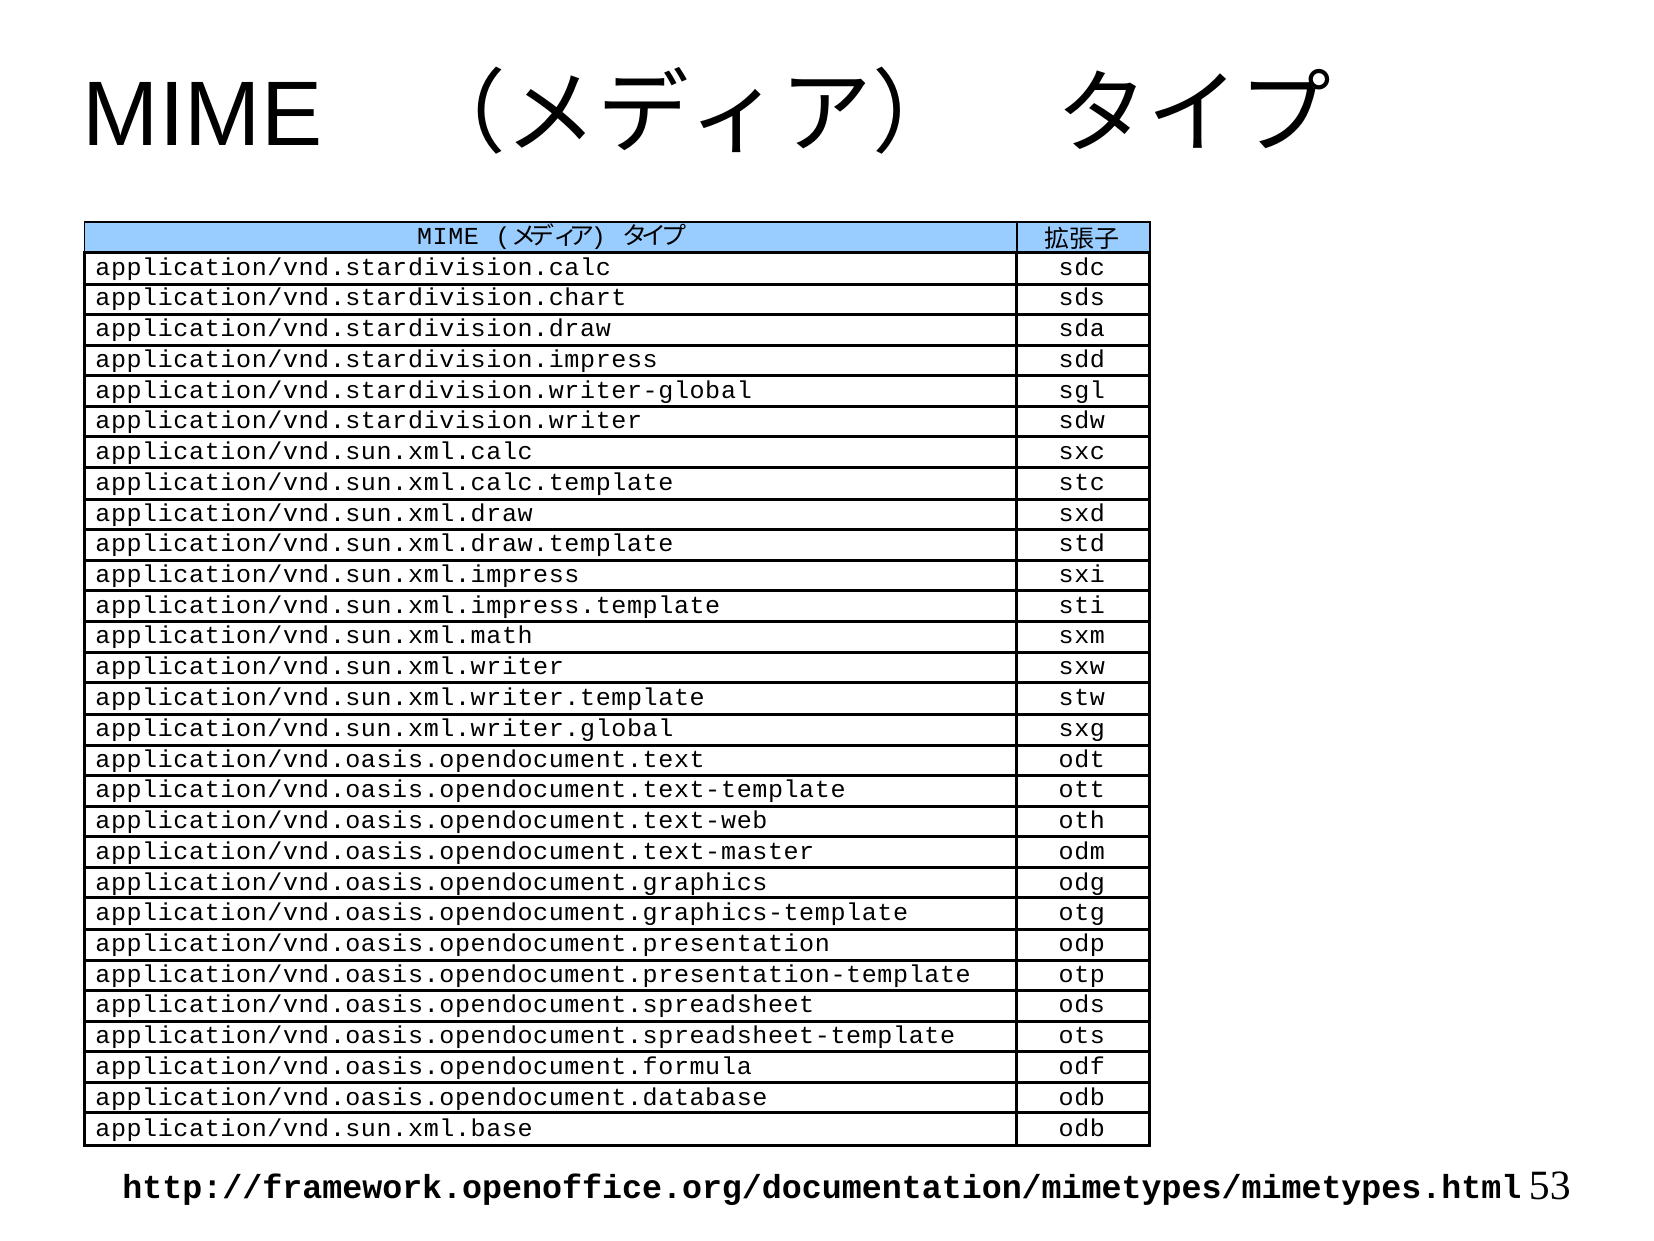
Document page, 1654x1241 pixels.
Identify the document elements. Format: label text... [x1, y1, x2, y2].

text_box http://framework.openoffice.org/documentation/mimetypes/mimetypes.html [107, 1162, 1538, 1216]
chart [82, 219, 1552, 1179]
title MIME （メディア） タイプ [82, 0, 1623, 213]
